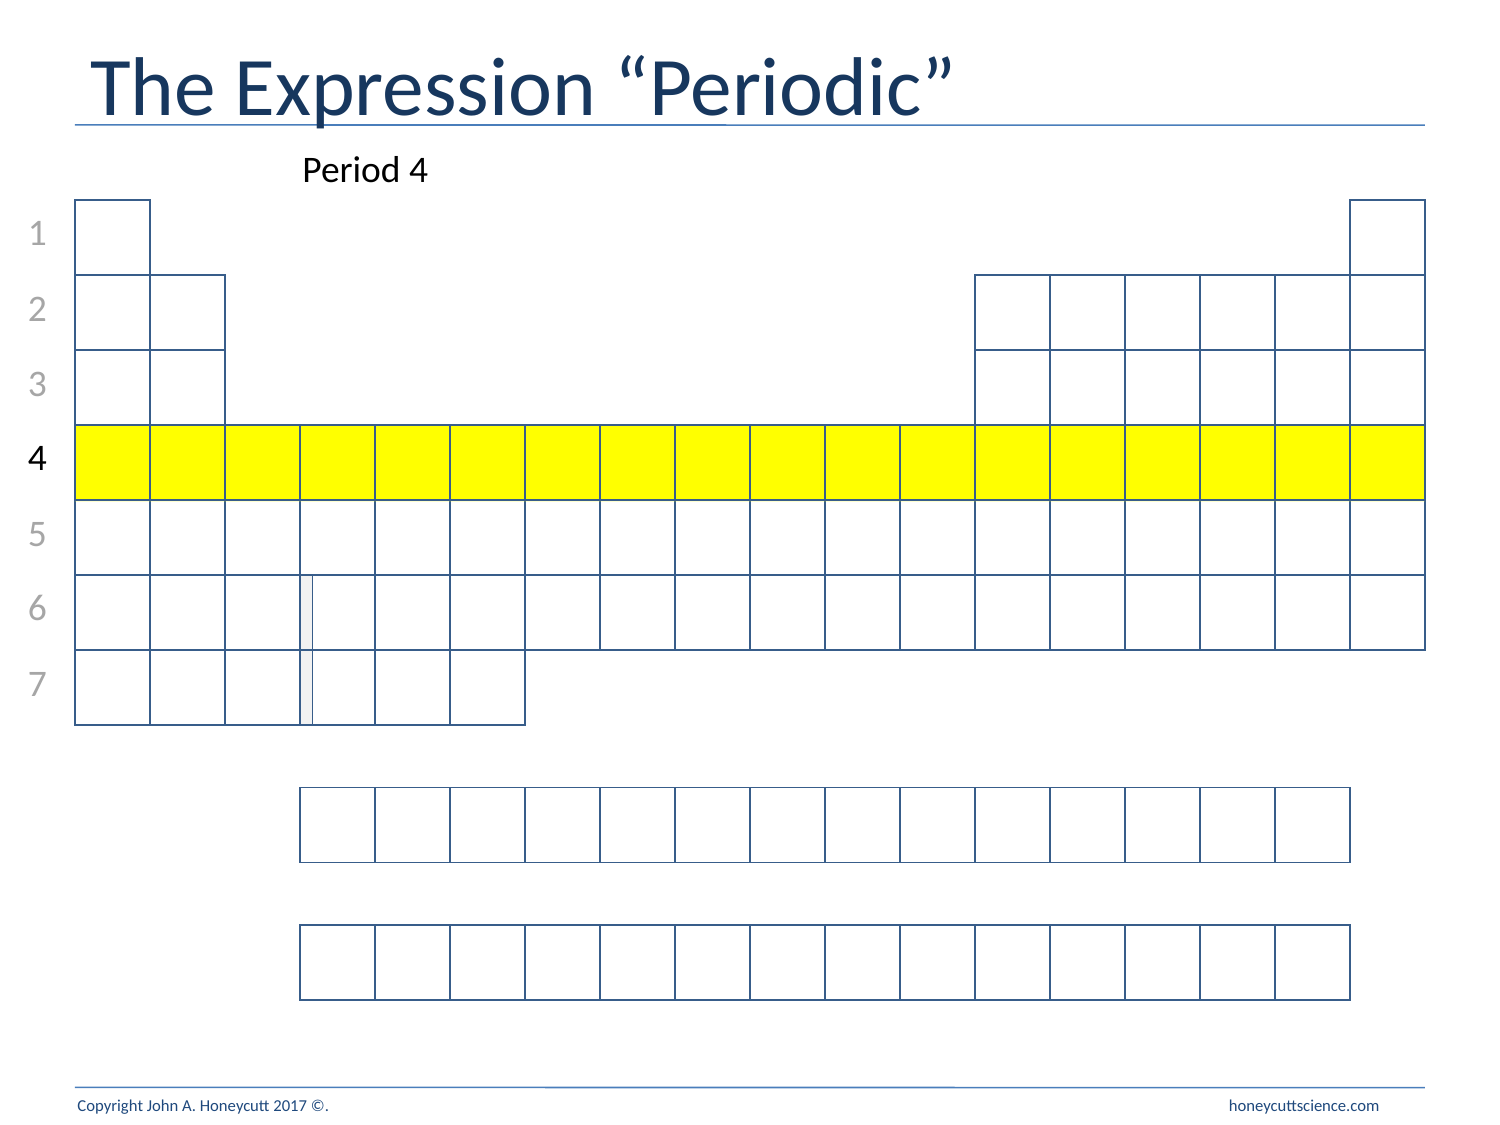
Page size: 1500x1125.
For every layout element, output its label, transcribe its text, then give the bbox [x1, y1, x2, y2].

text_box 5 [12, 501, 63, 563]
text_box Period 4 [287, 137, 445, 199]
text_box 3 [12, 351, 63, 413]
text_box 7 [12, 651, 63, 713]
text_box [74, 424, 1425, 502]
title The Expression “Periodic” [75, 45, 1425, 121]
text_box 6 [12, 575, 63, 636]
text_box 2 [12, 276, 63, 338]
text_box 4 [12, 425, 63, 486]
text_box 1 [12, 200, 63, 261]
